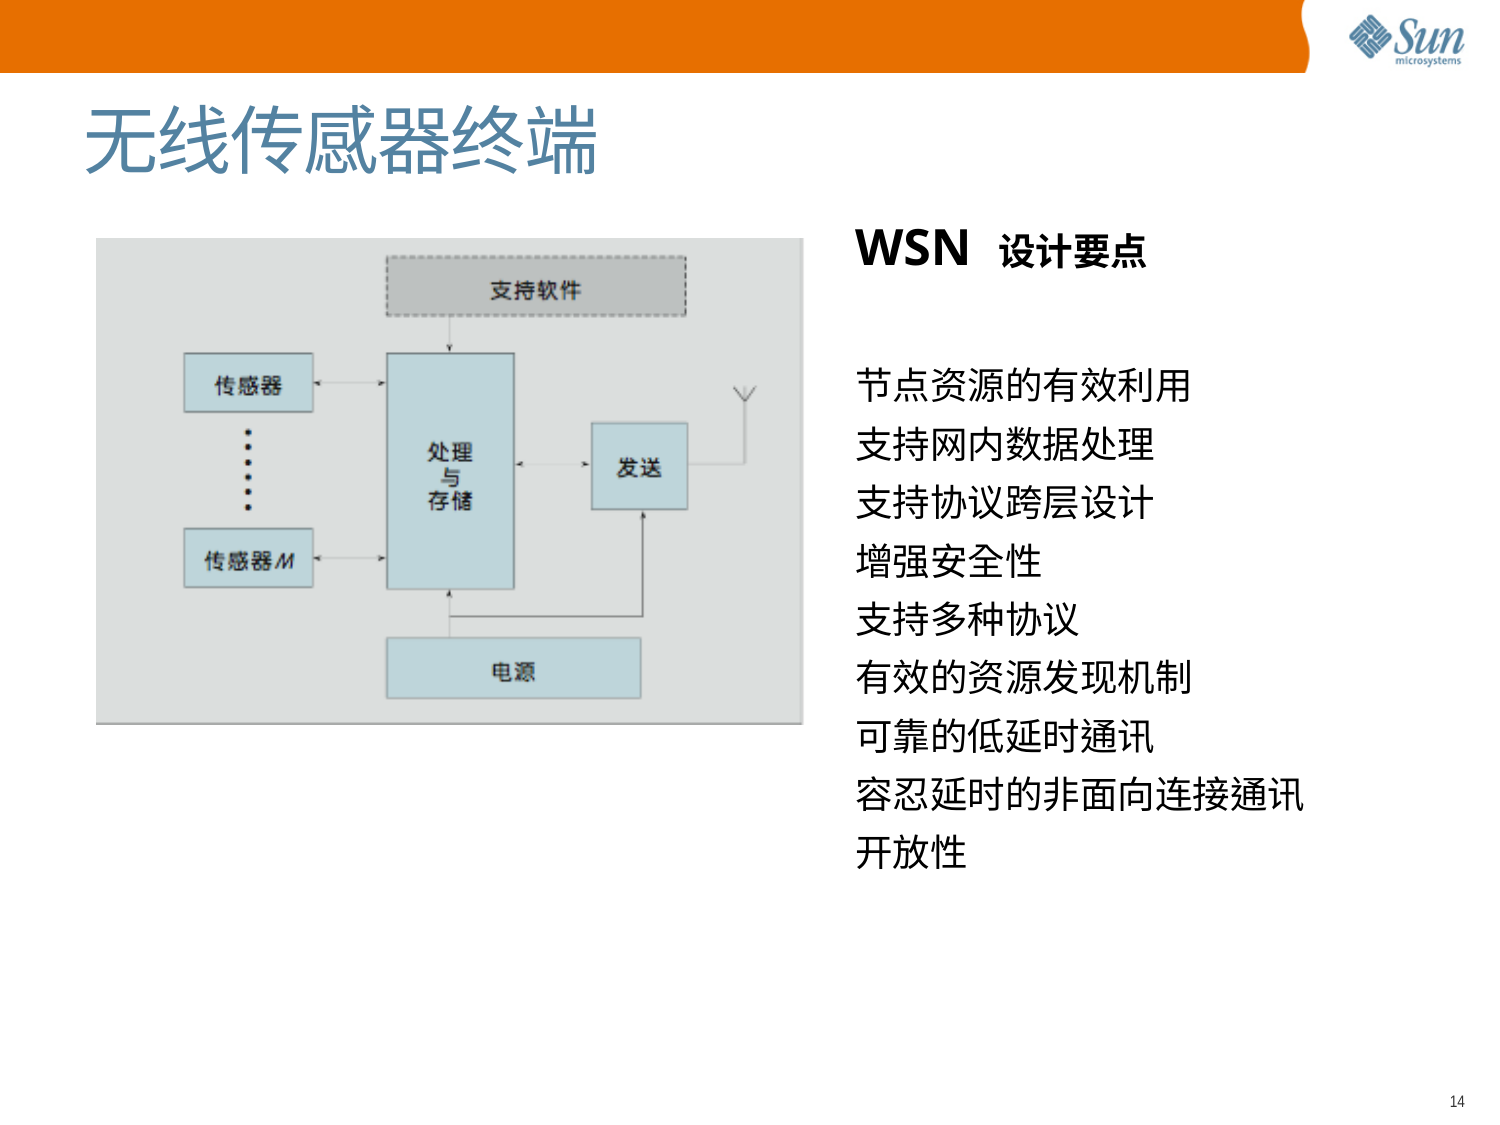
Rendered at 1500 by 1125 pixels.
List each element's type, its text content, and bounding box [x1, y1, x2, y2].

title 无线传感器终端 [83, 94, 1446, 199]
picture [96, 238, 806, 725]
picture [0, 0, 1500, 73]
text_box WSN 设计要点 节点资源的有效利用 支持网内数据处理 支持协议跨层设计 增强安全性 支持多种协议 有效的资源发现机制 可靠的低延时通讯 容忍延时的非面向连接通讯 开放性 [854, 219, 1420, 802]
